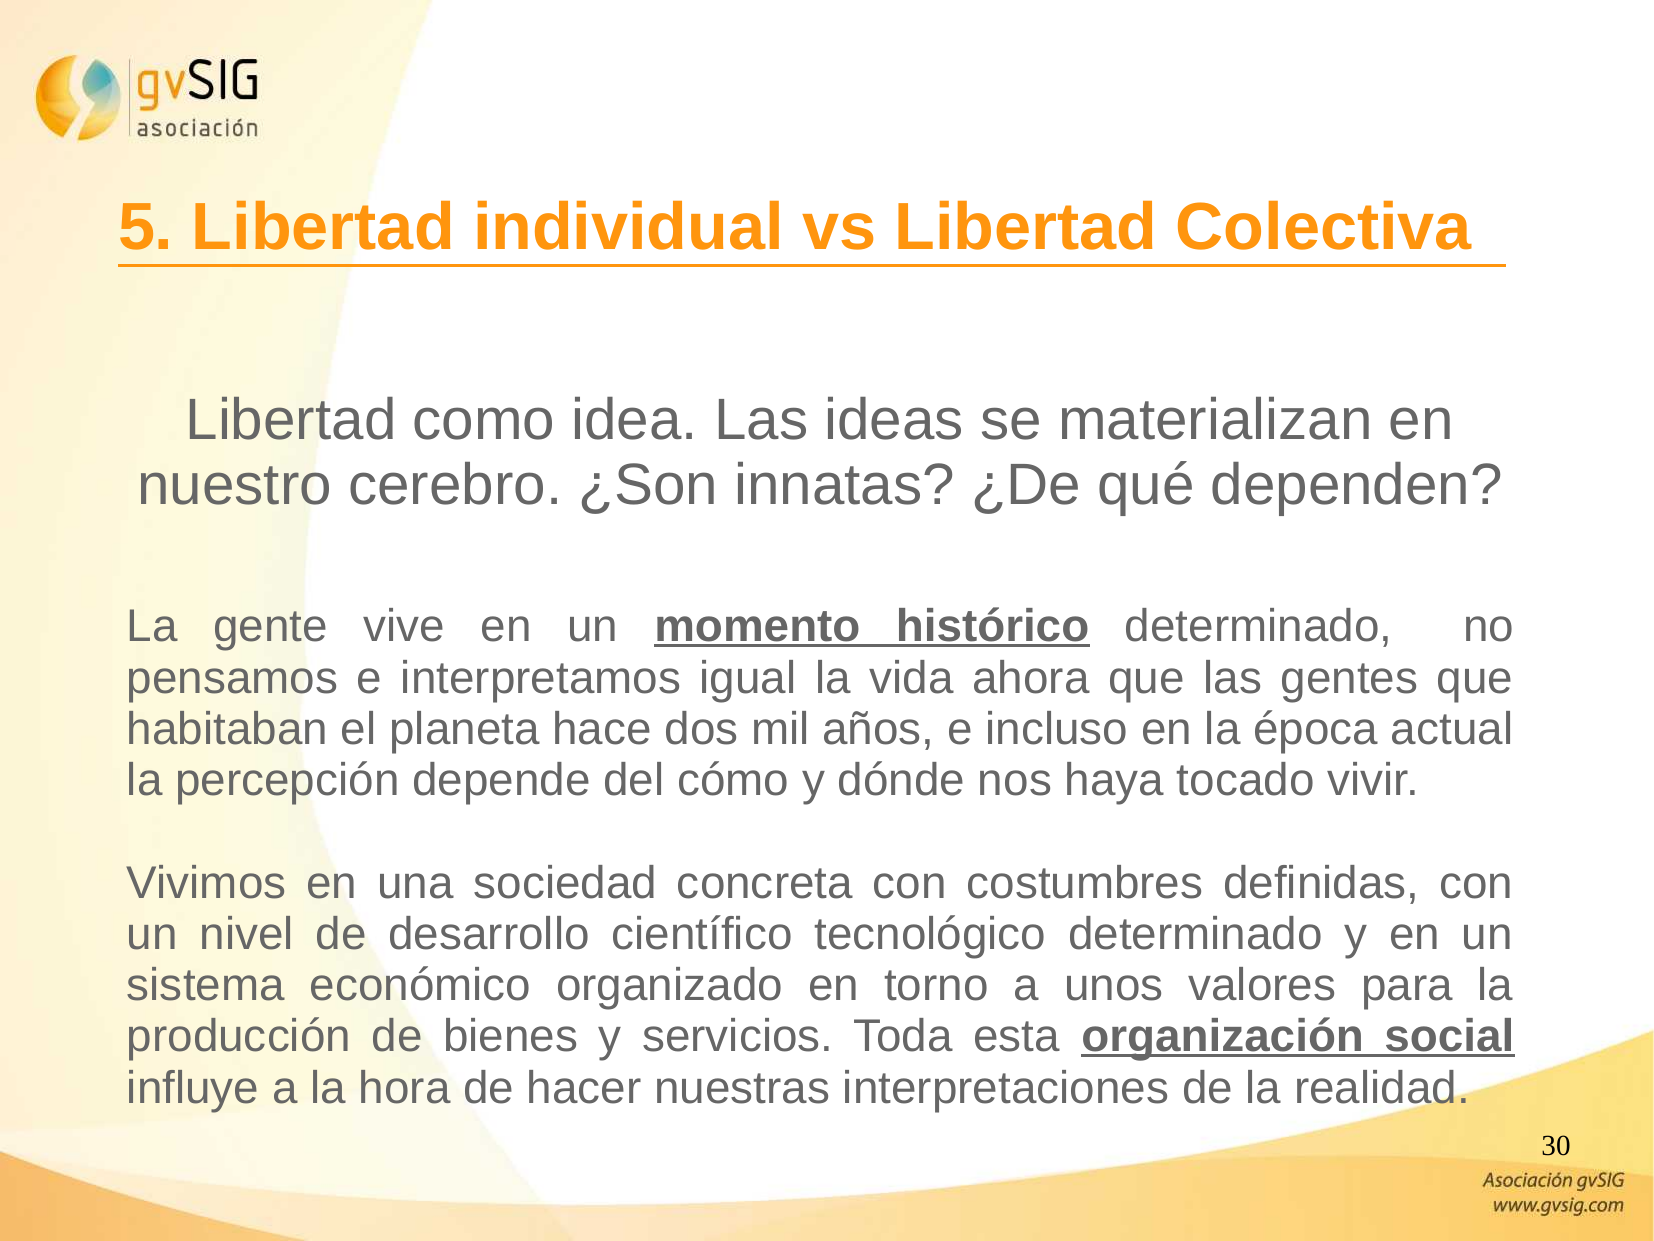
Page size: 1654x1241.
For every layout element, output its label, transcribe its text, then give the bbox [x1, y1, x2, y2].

text_box Libertad como idea. Las ideas se materializan en nuestro cerebro. ¿Son innatas? ¿De qué dependen? La gente vive en un momento histórico determinado, no pensamos e interpretamos igual la vida ahora que las gentes que habitaban el planeta hace dos mil años, e incluso en la época actual la percepción depende del cómo y dónde nos haya tocado vivir. Vivimos en una sociedad concreta con costumbres definidas, con un nivel de desarrollo científico tecnológico determinado y en un sistema económico organizado en torno a unos valores para la producción de bienes y servicios. Toda esta organización social influye a la hora de hacer nuestras interpretaciones de la realidad. [112, 378, 1530, 1121]
picture [0, 0, 1654, 1241]
title 5. Libertad individual vs Libertad Colectiva [118, 177, 1607, 276]
